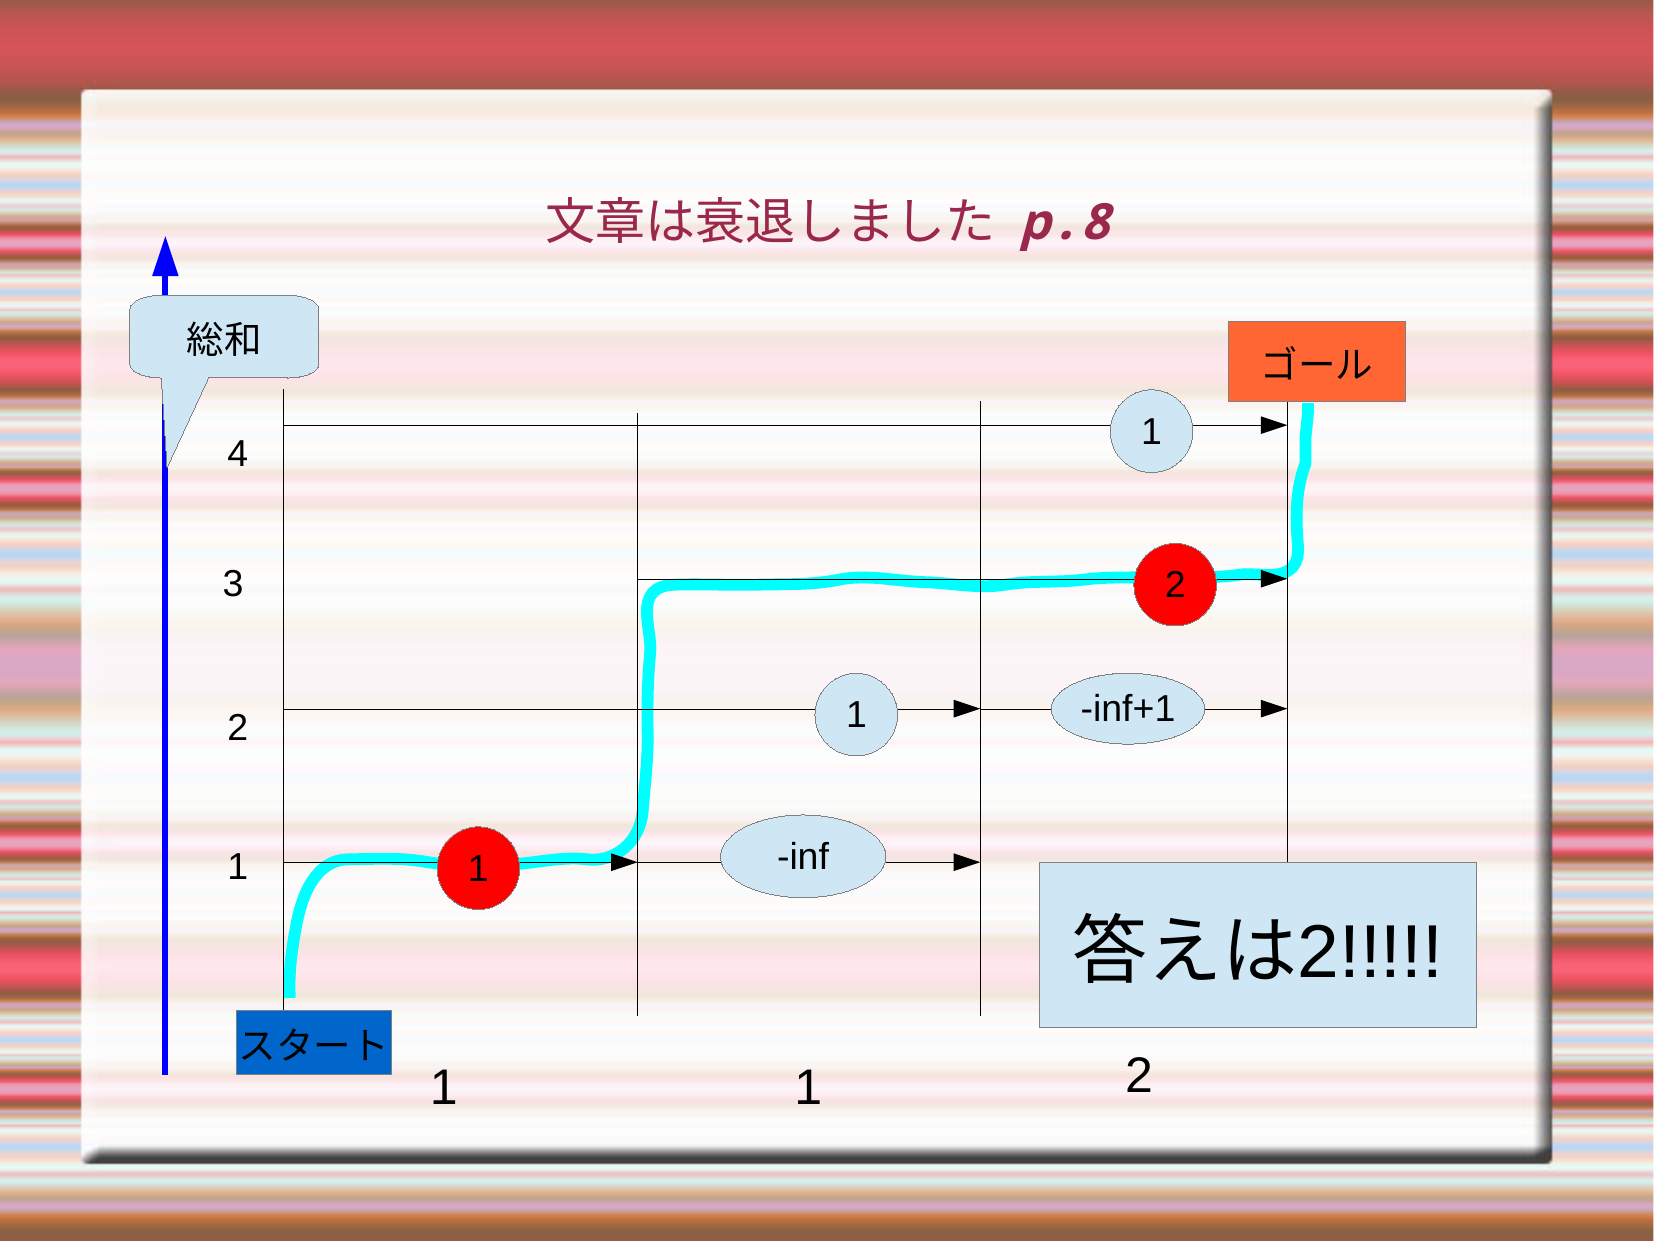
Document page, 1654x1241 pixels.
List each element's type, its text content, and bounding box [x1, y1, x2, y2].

text_box ゴール [1228, 321, 1406, 402]
text_box 1 [415, 1051, 473, 1123]
text_box 2 [1133, 543, 1217, 626]
text_box -inf+1 [1051, 673, 1205, 745]
text_box 総和 [129, 295, 319, 468]
text_box 1 [212, 838, 263, 896]
text_box 1 [437, 826, 520, 910]
title 文章は衰退しました p.8 [121, 114, 1534, 322]
text_box 1 [814, 673, 898, 756]
text_box 2 [1110, 1039, 1168, 1111]
picture [0, 0, 1654, 1241]
text_box 3 [207, 555, 259, 624]
text_box 4 [212, 425, 263, 483]
text_box 1 [1110, 389, 1193, 473]
text_box 答えは2!!!!! [1039, 862, 1477, 1028]
text_box 2 [212, 699, 263, 756]
text_box -inf [720, 814, 886, 898]
text_box 1 [779, 1051, 886, 1123]
text_box スタート [236, 1010, 392, 1075]
